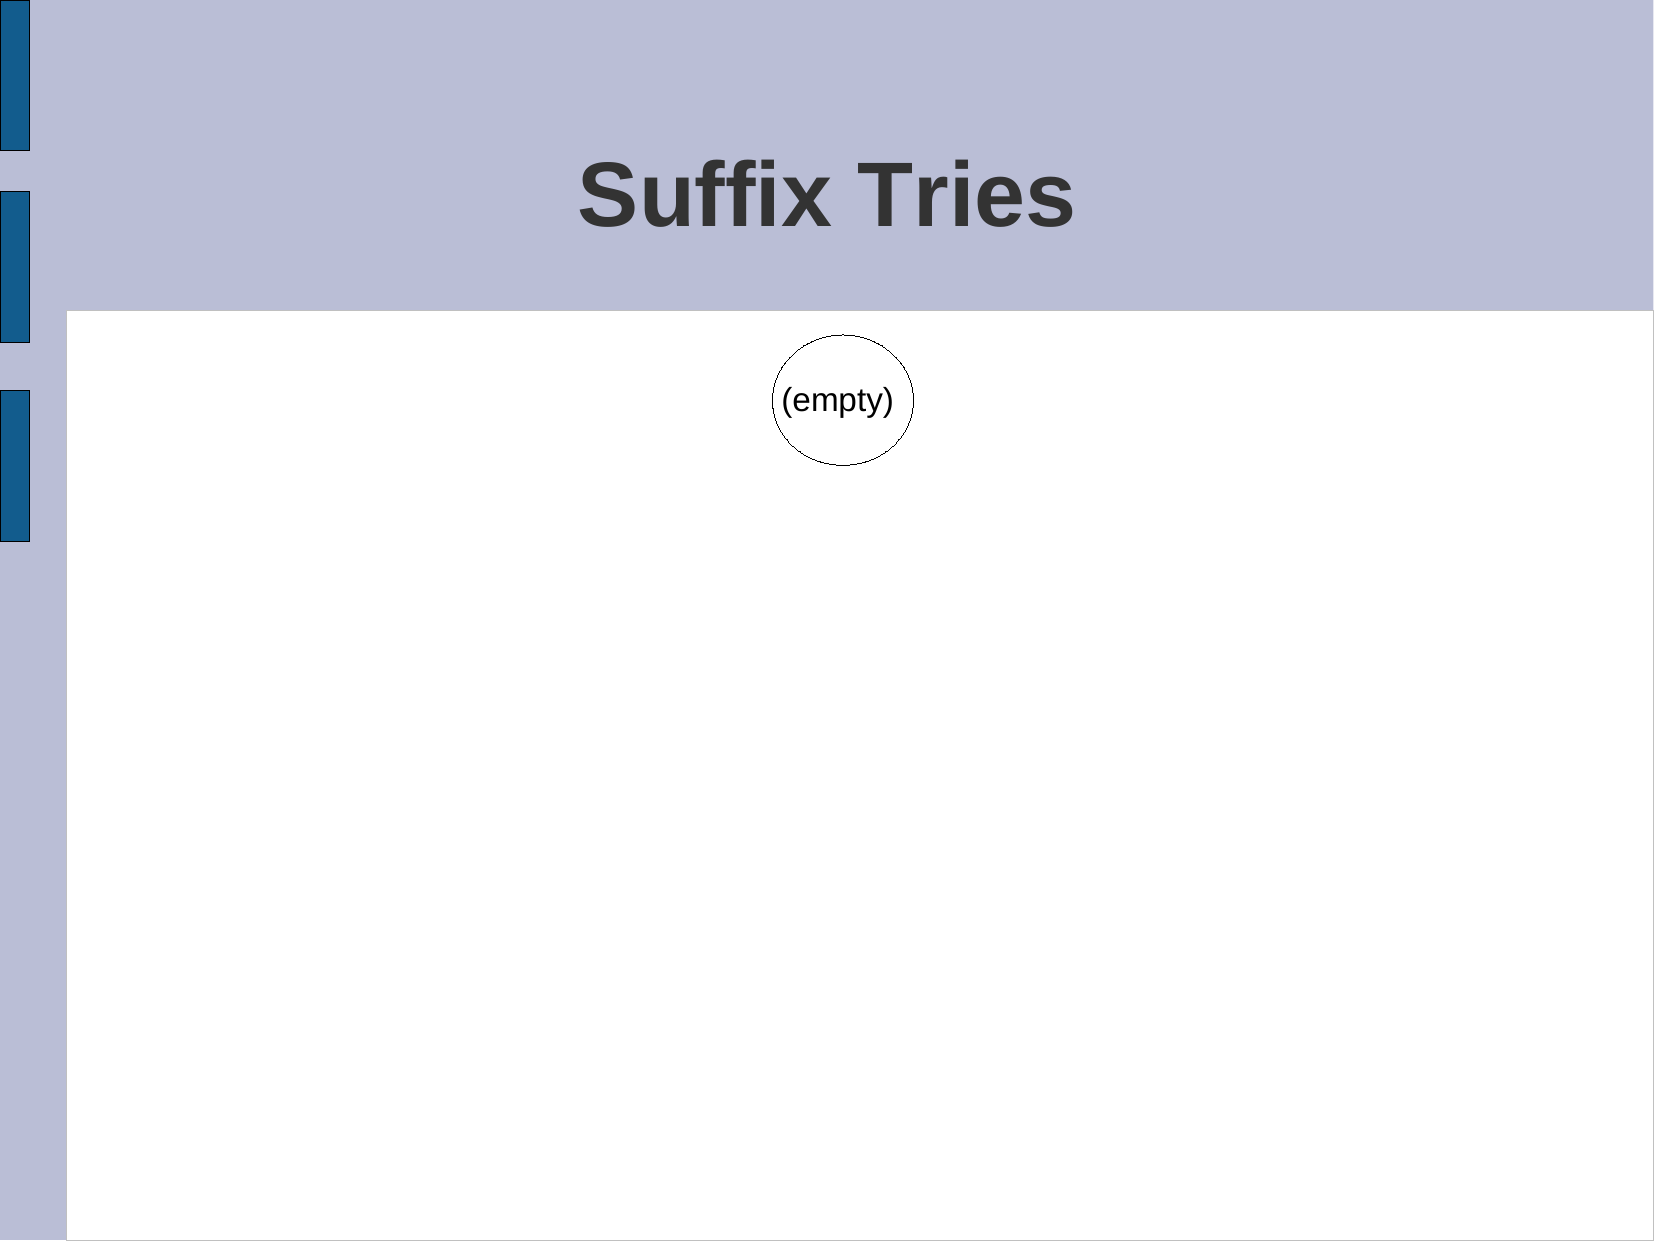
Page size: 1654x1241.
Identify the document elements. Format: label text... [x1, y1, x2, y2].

text_box [772, 334, 914, 466]
text_box (empty) [781, 381, 894, 419]
title Suffix Tries [121, 91, 1534, 299]
